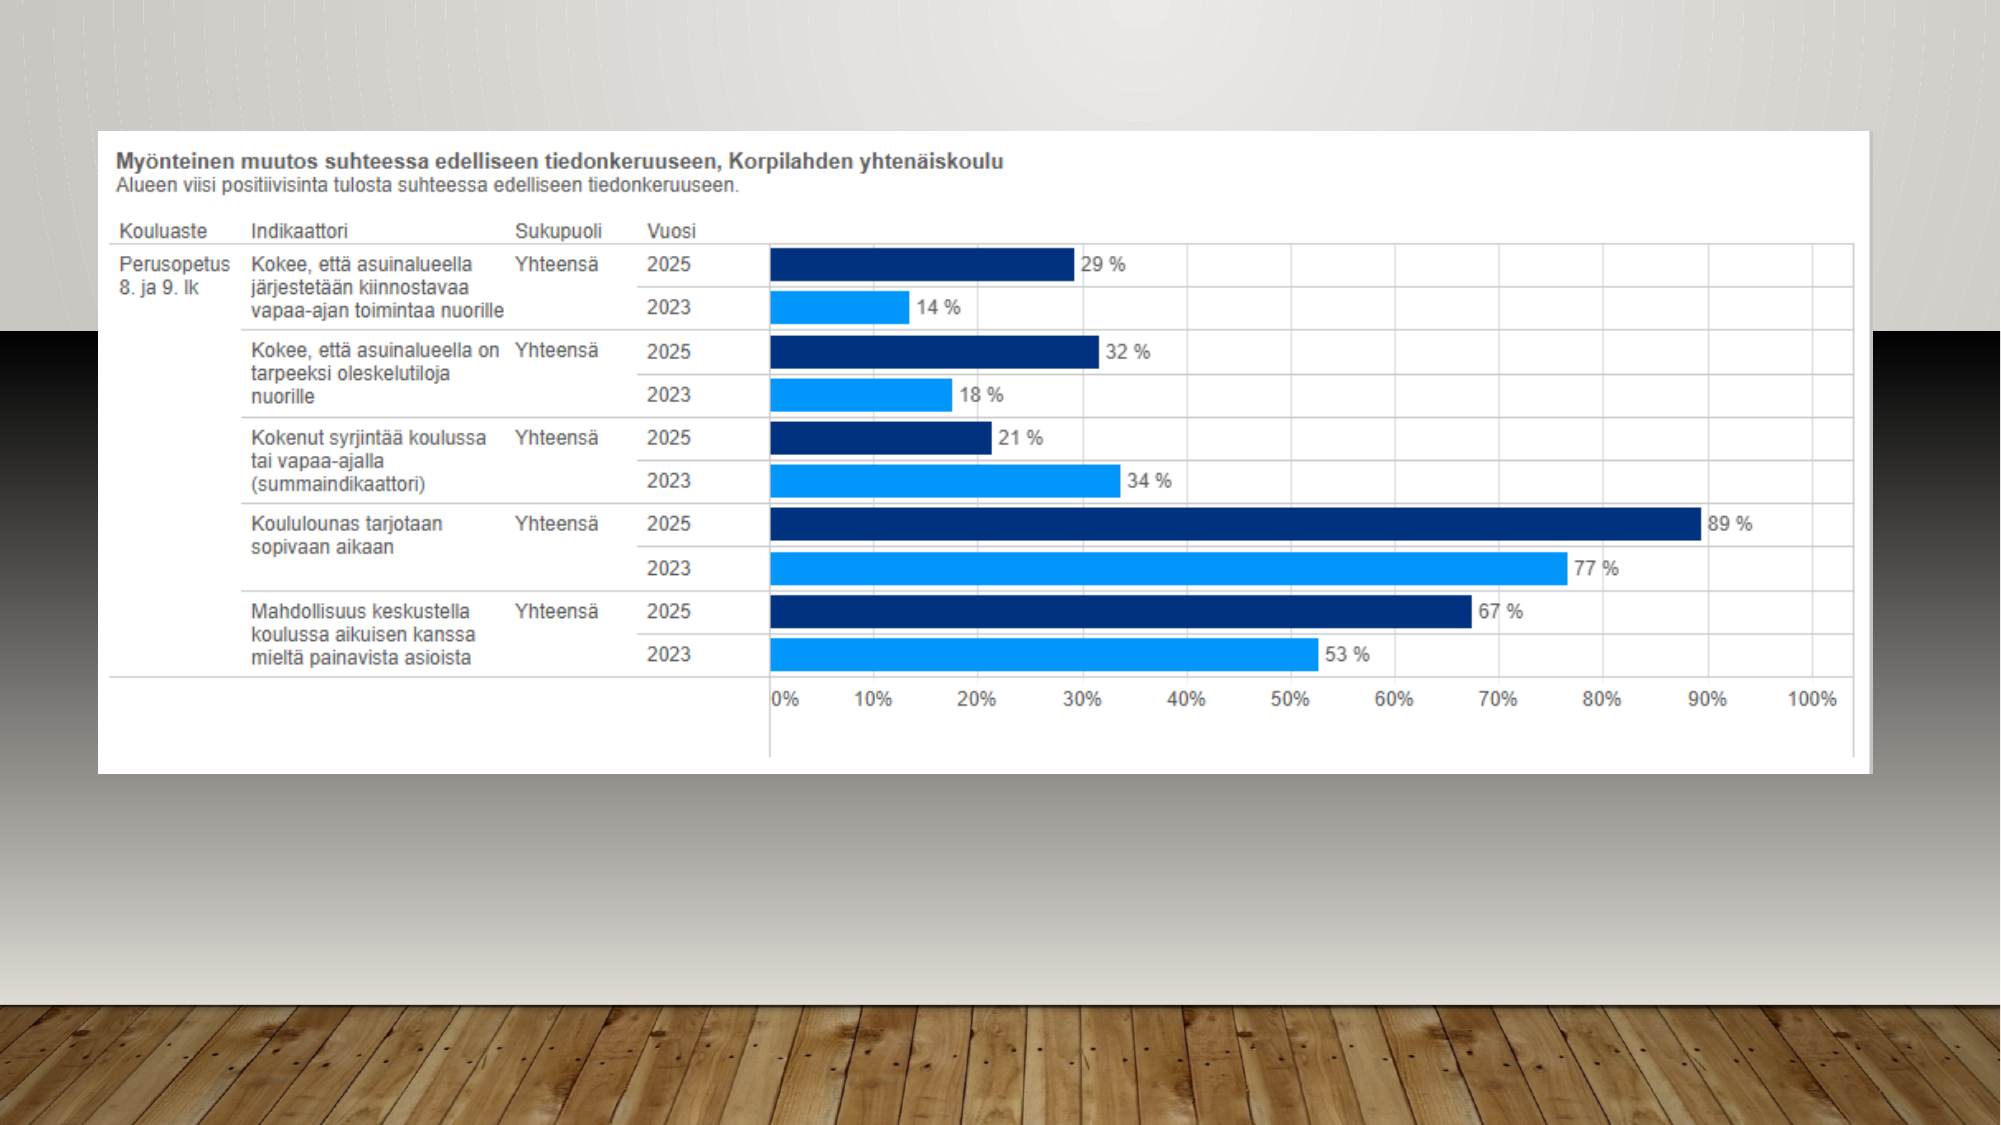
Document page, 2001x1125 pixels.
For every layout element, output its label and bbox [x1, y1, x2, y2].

picture [98, 131, 1873, 774]
